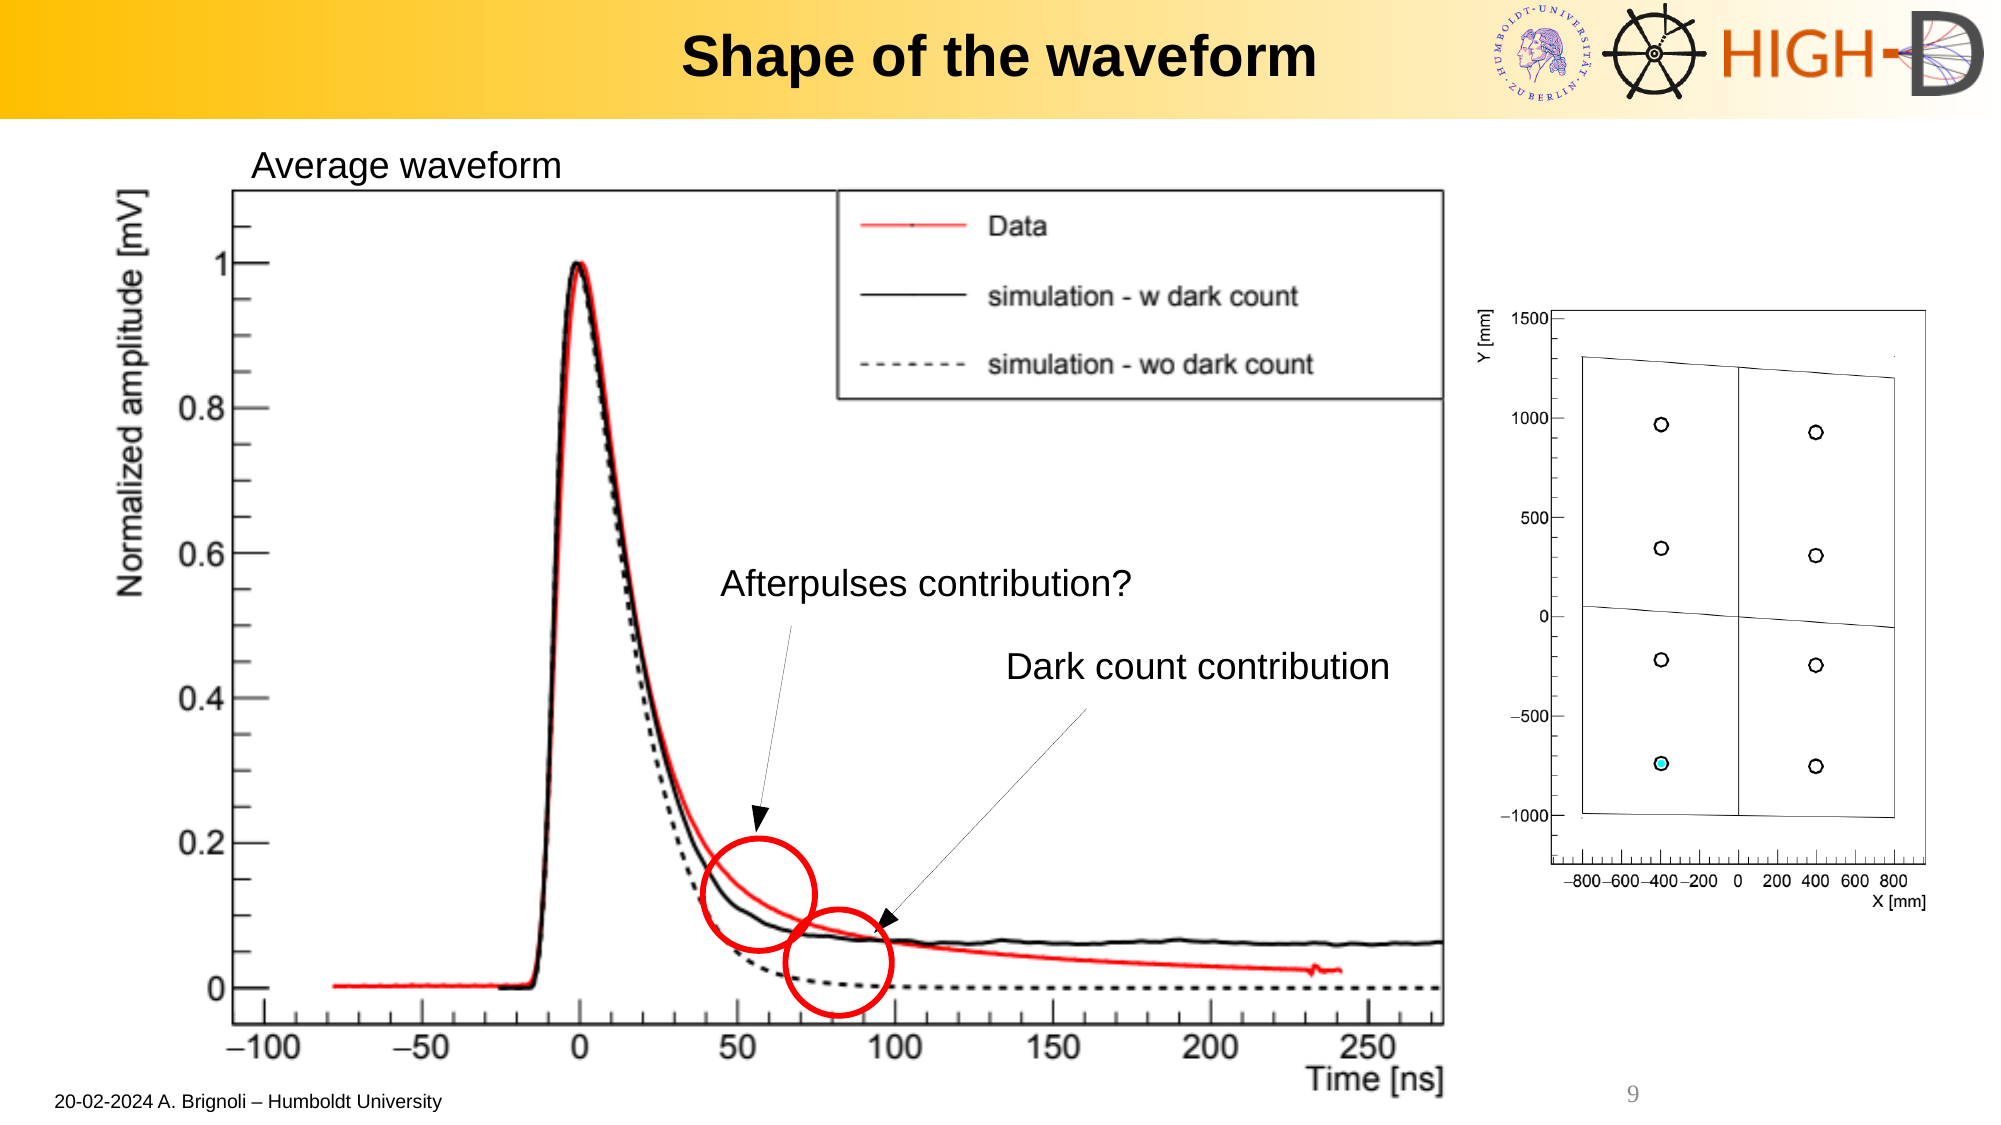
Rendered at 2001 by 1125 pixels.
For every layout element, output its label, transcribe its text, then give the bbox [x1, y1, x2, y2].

text_box Average waveform [236, 95, 827, 237]
text_box Afterpulses contribution? [705, 555, 1158, 612]
picture [1724, 11, 1984, 96]
text_box Dark count contribution [991, 637, 1406, 695]
text_box <number> [1410, 1065, 1856, 1121]
text_box 20-02-2024 A. Brignoli – Humboldt University [0, 1084, 502, 1121]
picture [82, 147, 1979, 1125]
picture [1490, 1, 1594, 105]
text_box Shape of the waveform [0, 0, 2001, 119]
picture [1601, 1, 1708, 105]
